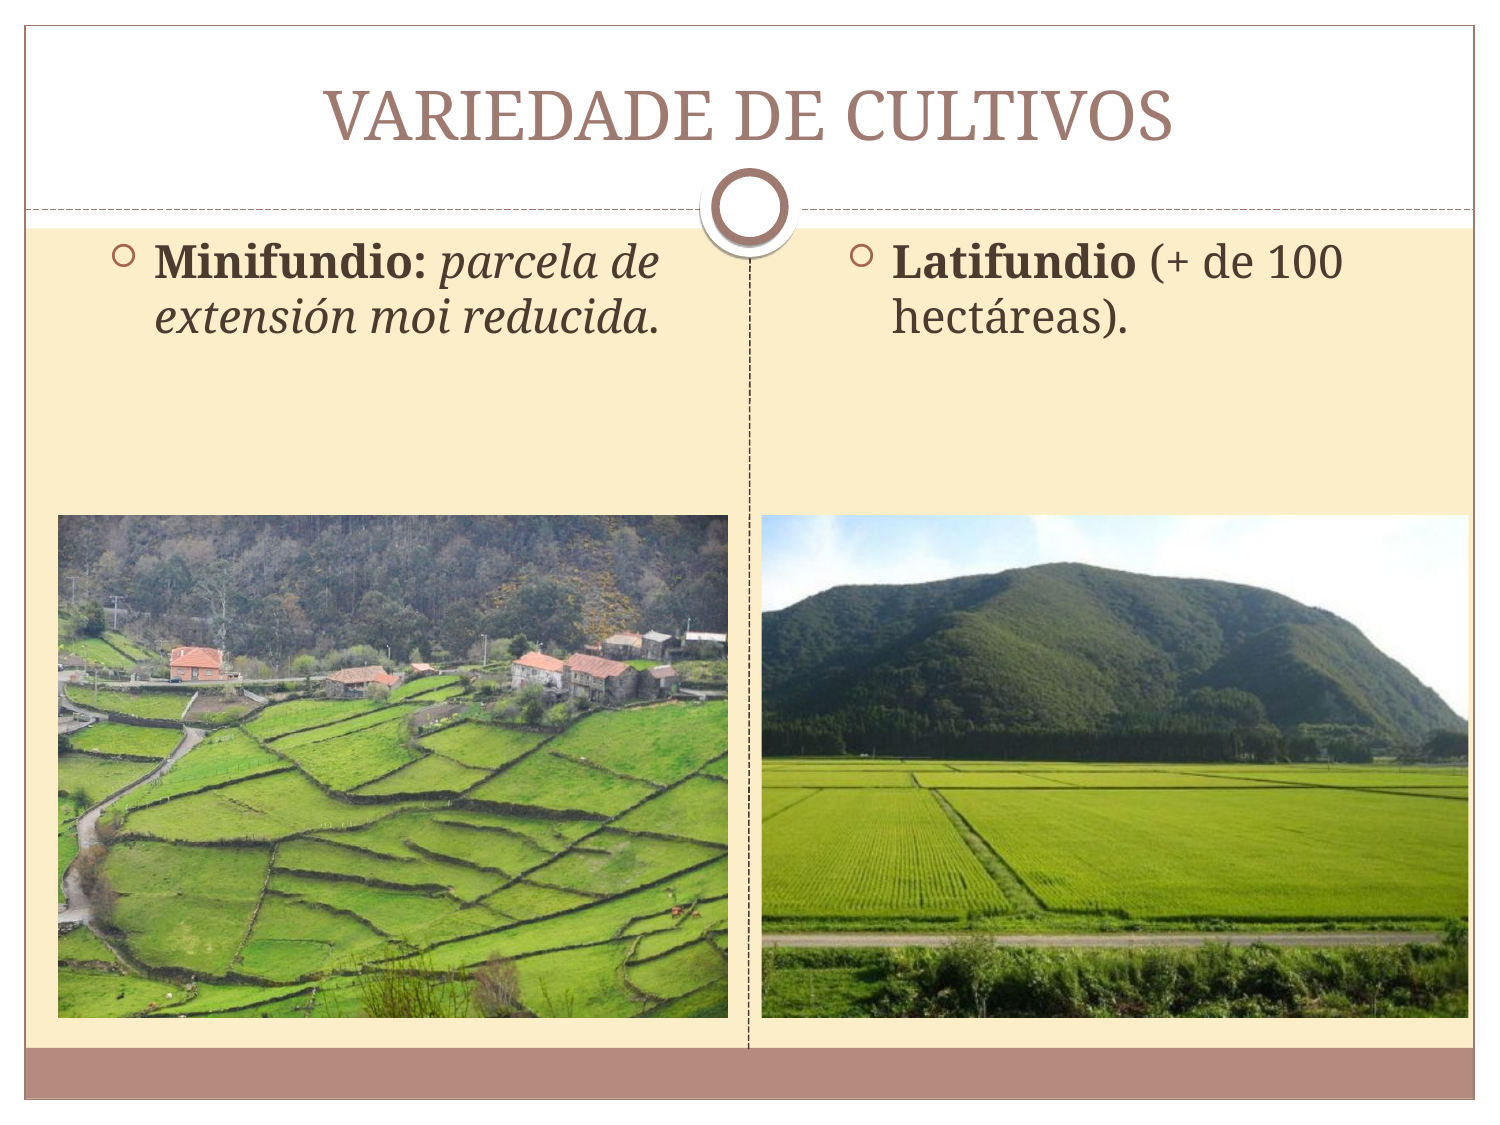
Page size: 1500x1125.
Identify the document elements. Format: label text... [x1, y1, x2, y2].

list Minifundio: parcela de extensión moi reducida. [49, 224, 712, 993]
picture [58, 515, 728, 1018]
title VARIEDADE DE CULTIVOS [49, 37, 1450, 162]
picture [761, 515, 1469, 1018]
list Latifundio (+ de 100 hectáreas). [787, 224, 1450, 515]
